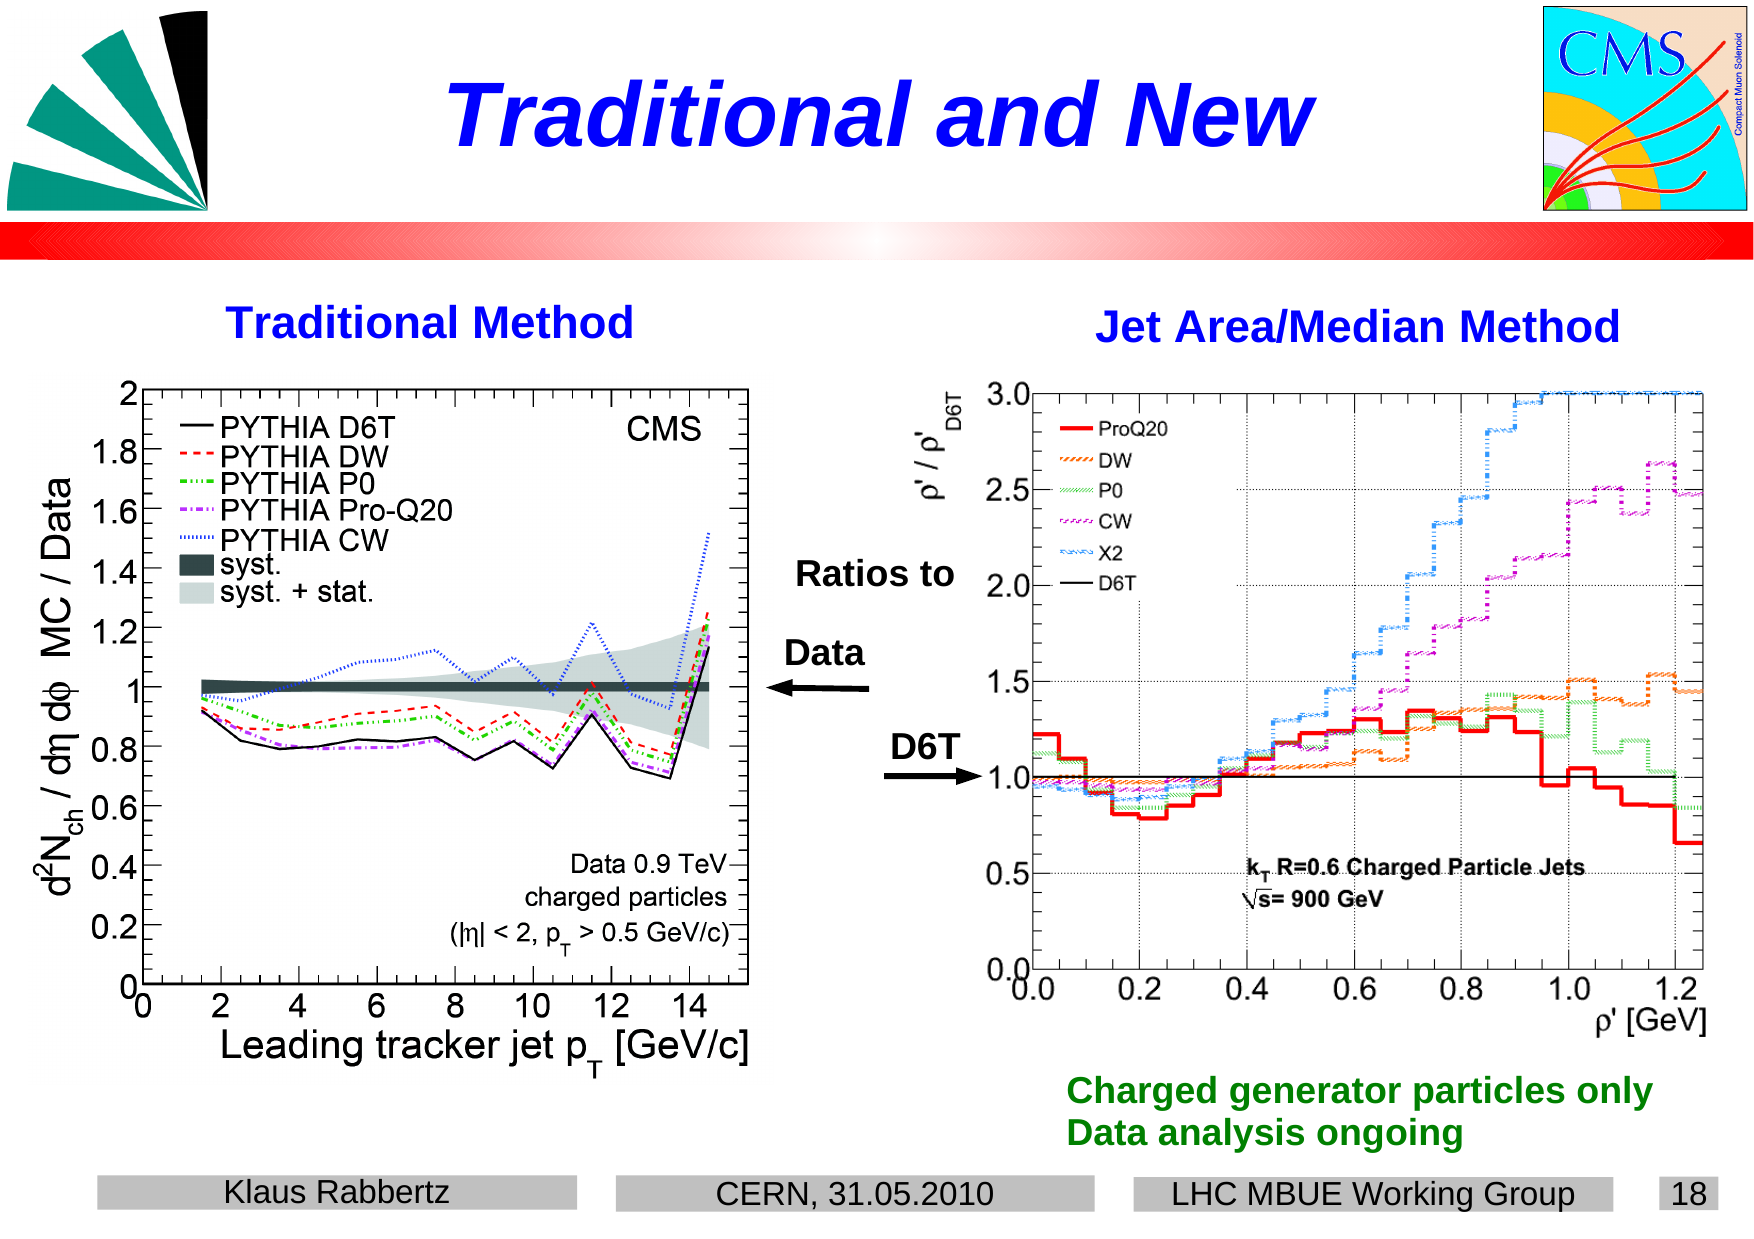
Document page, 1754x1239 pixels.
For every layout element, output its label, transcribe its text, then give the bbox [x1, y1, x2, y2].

text_box Data [771, 619, 877, 685]
title Traditional and New [220, 27, 1536, 202]
text_box Ratios to [783, 540, 968, 607]
picture [7, 11, 208, 213]
picture [28, 372, 774, 1085]
text_box D6T [878, 713, 973, 780]
picture [880, 311, 1728, 1134]
text_box Traditional Method [213, 285, 648, 361]
text_box Charged generator particles only Data analysis ongoing [1054, 1057, 1666, 1165]
text_box Jet Area/Median Method [1083, 289, 1634, 365]
picture [1542, 5, 1748, 211]
